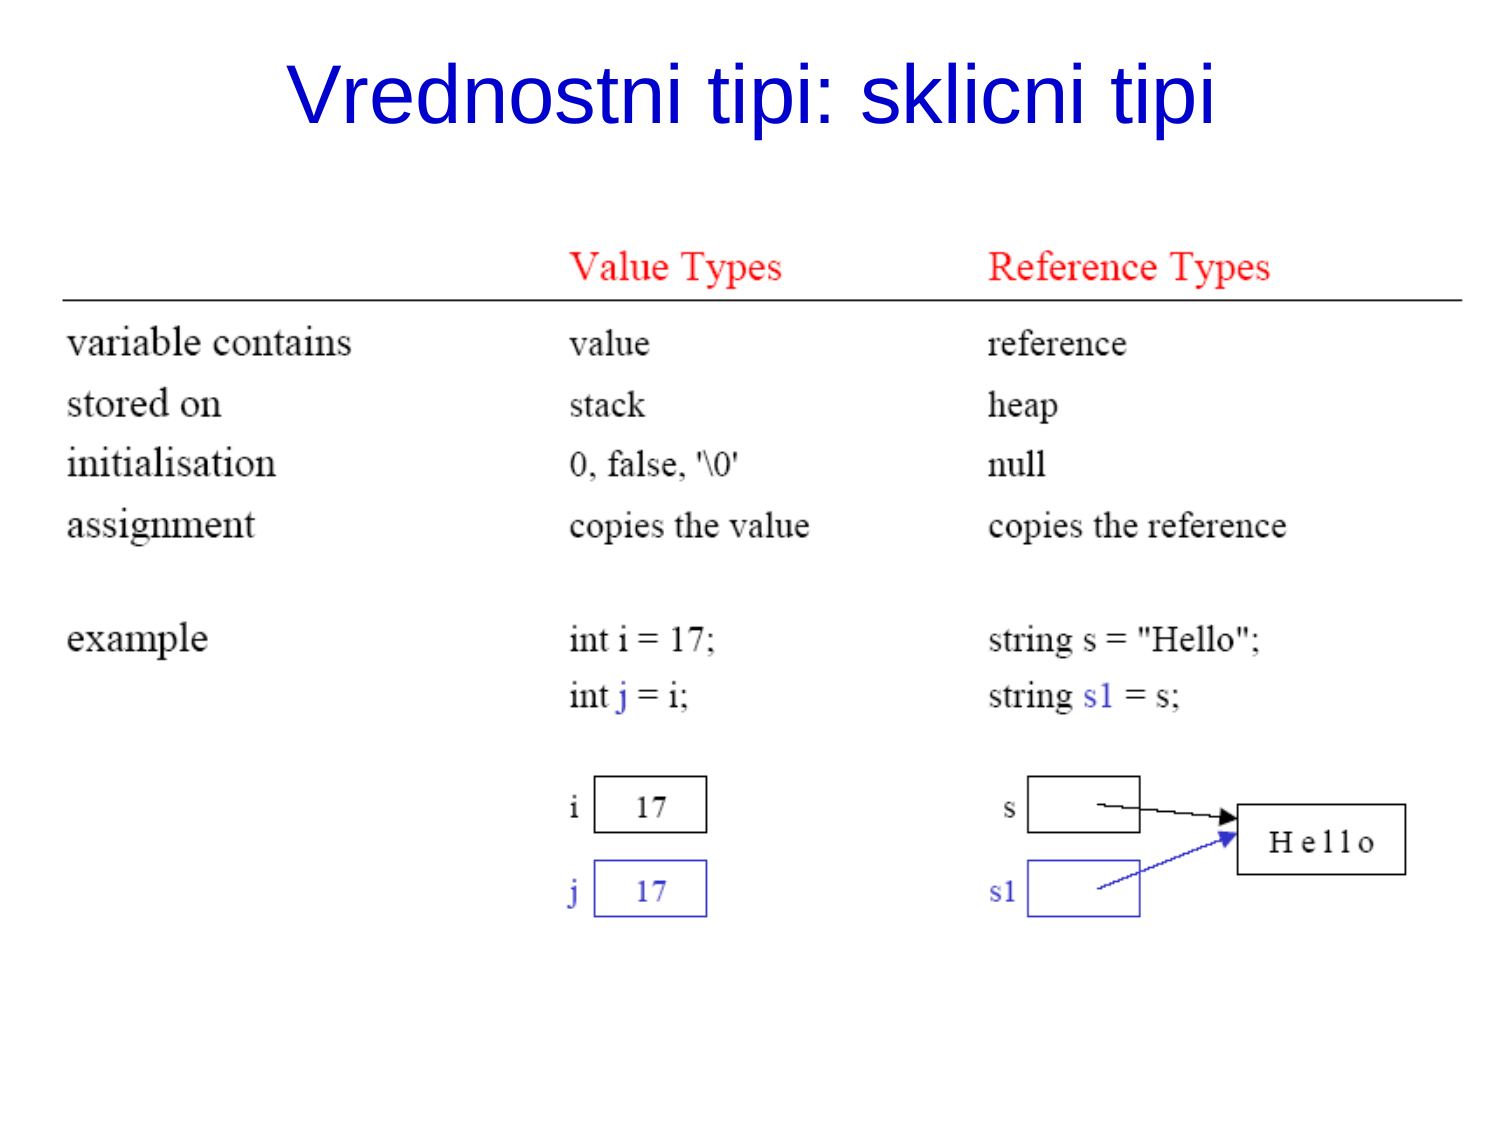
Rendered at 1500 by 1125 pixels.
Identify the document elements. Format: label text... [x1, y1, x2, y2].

title Vrednostni tipi: sklicni tipi [76, 30, 1427, 149]
text_box [0, 208, 1500, 979]
